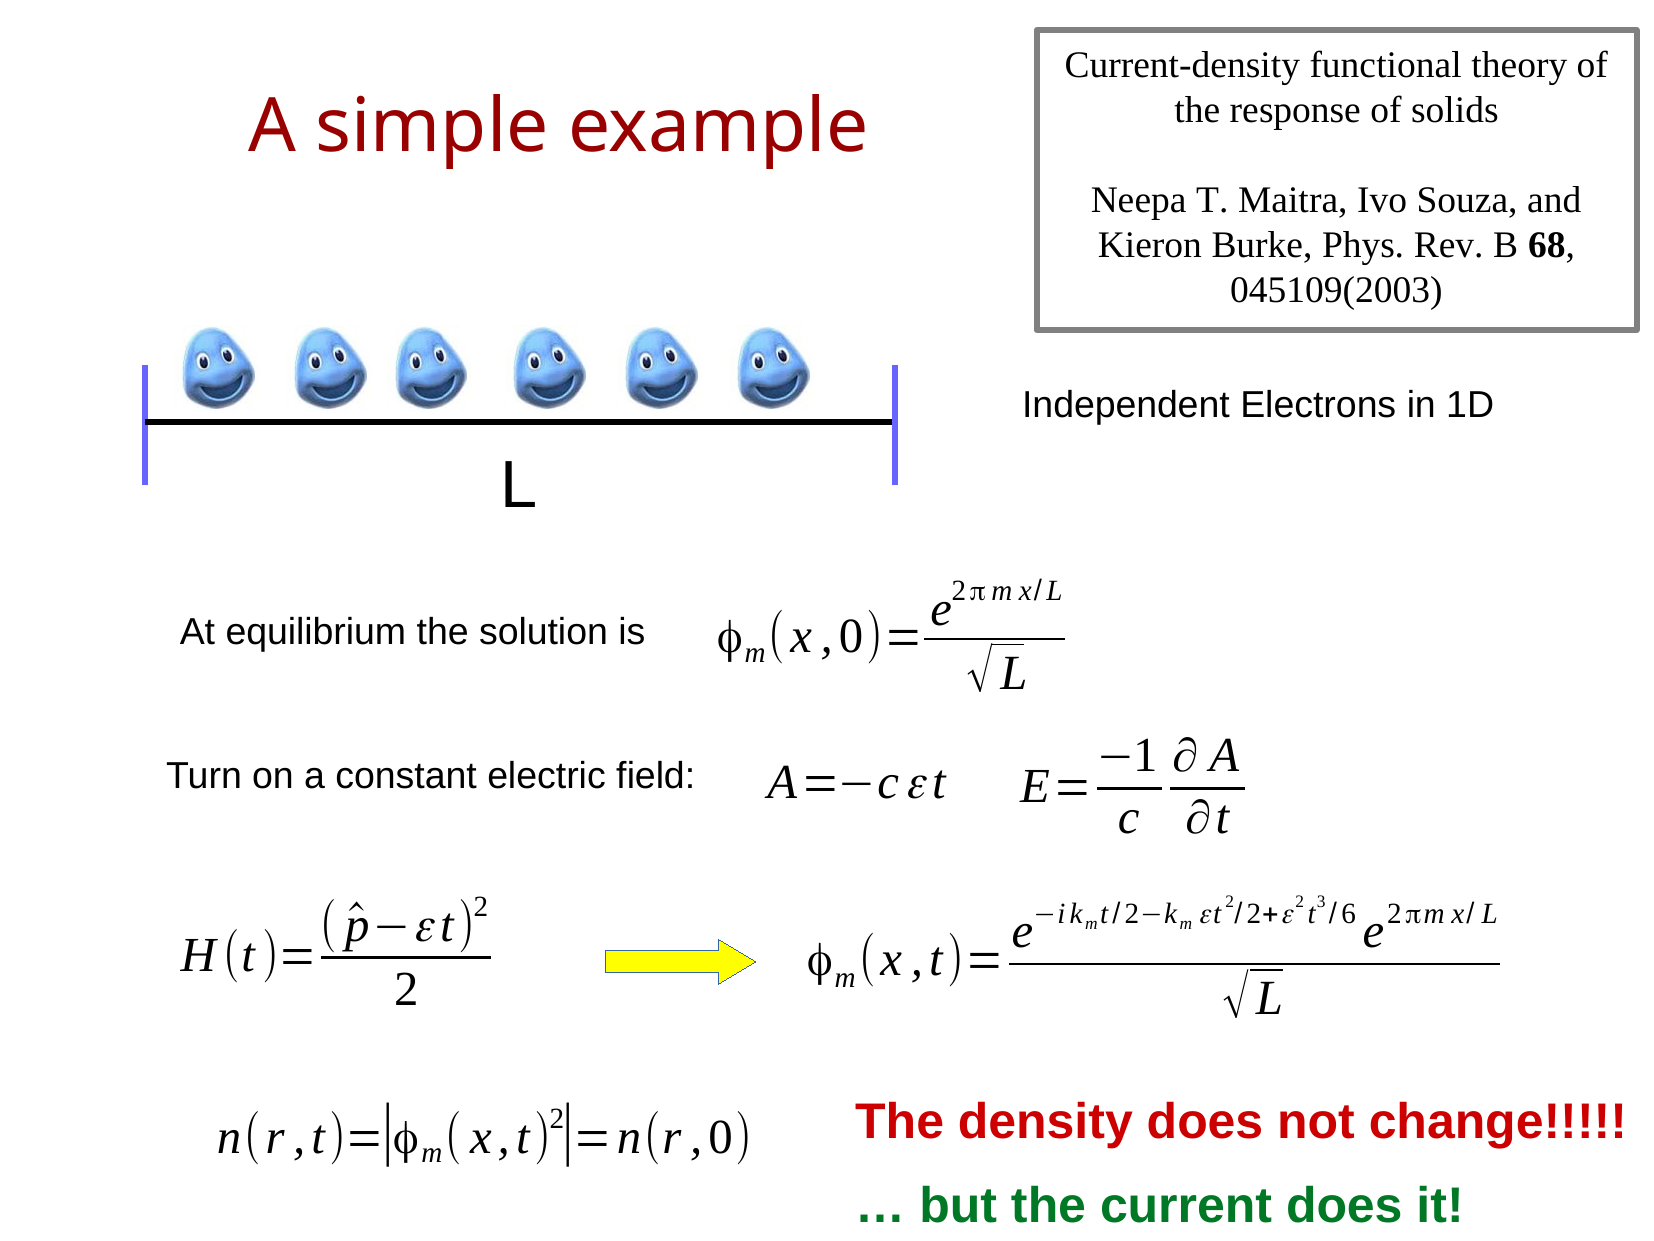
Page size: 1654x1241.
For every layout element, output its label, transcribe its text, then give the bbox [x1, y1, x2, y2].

chart [1005, 729, 1260, 846]
text_box The density does not change!!!!! [840, 1086, 1643, 1157]
text_box At equilibrium the solution is [165, 603, 661, 661]
text_box Current-density functional theory of the response of solids Neepa T. Maitra, Ivo Souza, and Kieron Burke, Phys. Rev. B 68, 045109(2003) [1036, 30, 1637, 331]
text_box L [485, 440, 553, 530]
chart [705, 573, 1081, 701]
text_box Turn on a constant electric field: [140, 747, 721, 805]
chart [204, 1101, 765, 1171]
picture [174, 325, 259, 413]
chart [749, 755, 962, 810]
picture [387, 325, 471, 413]
text_box A simple example [0, 64, 1130, 271]
text_box [605, 939, 756, 985]
text_box Independent Electrons in 1D [1007, 375, 1509, 433]
picture [617, 325, 702, 413]
text_box … but the current does it! [840, 1169, 1643, 1241]
chart [795, 892, 1514, 1026]
picture [505, 325, 590, 413]
chart [165, 888, 506, 1015]
picture [286, 325, 371, 413]
picture [729, 325, 814, 413]
